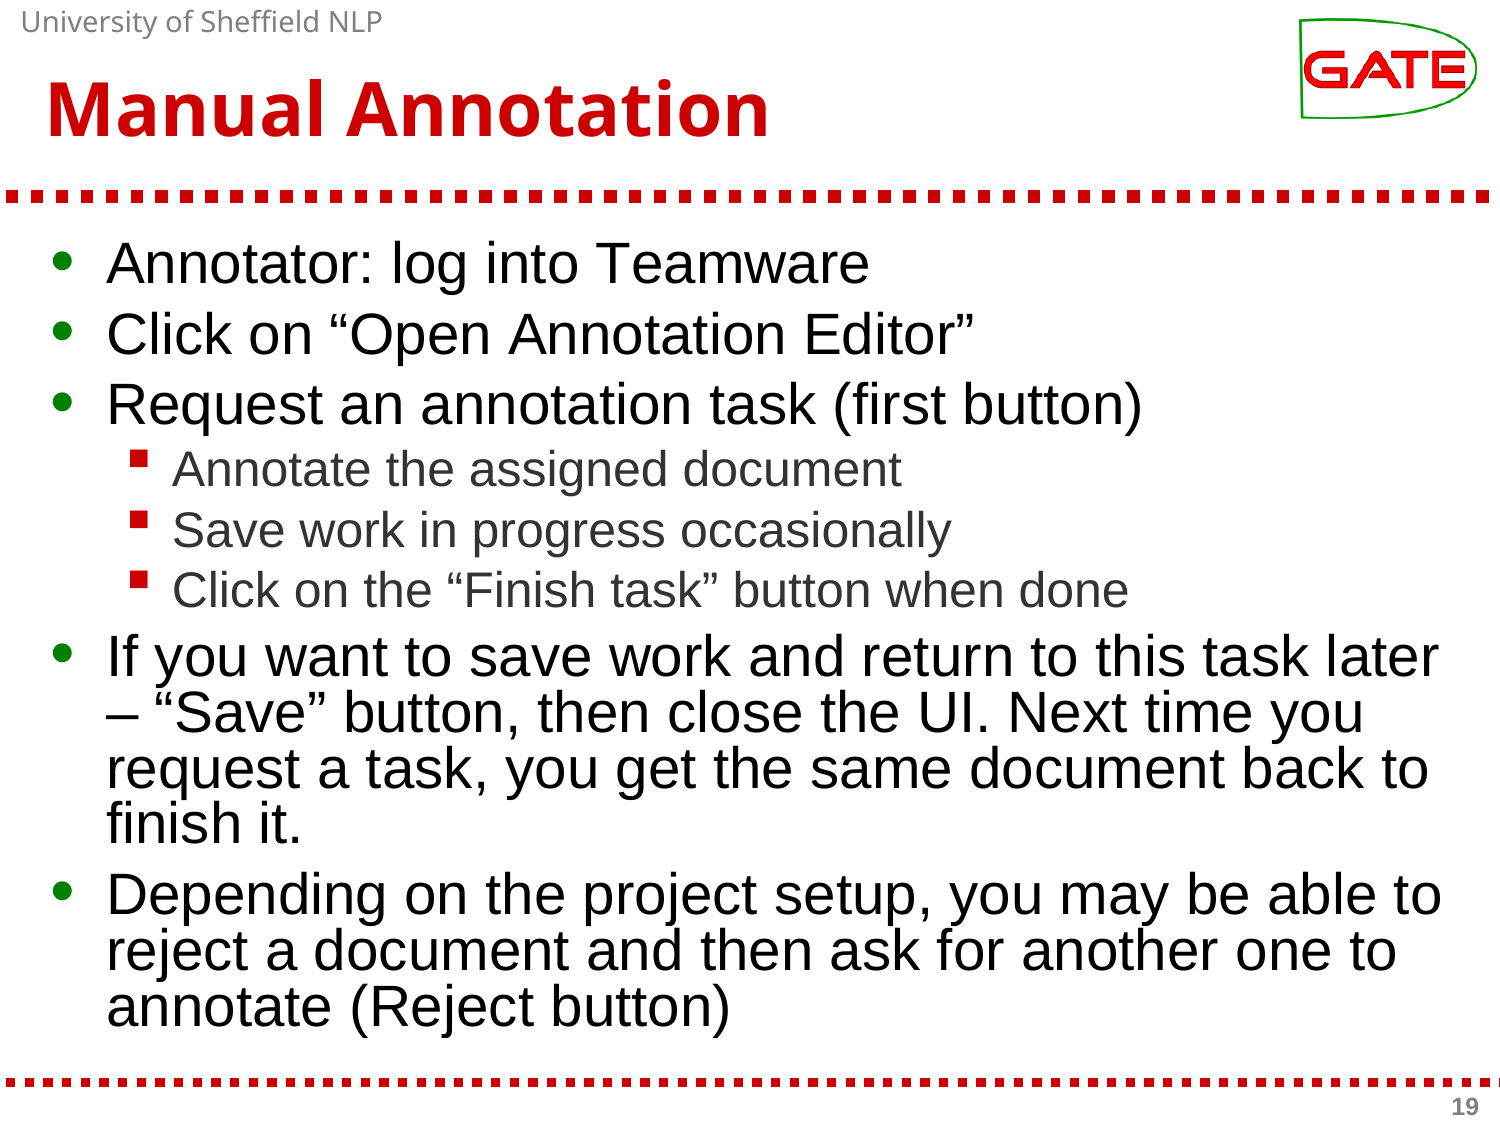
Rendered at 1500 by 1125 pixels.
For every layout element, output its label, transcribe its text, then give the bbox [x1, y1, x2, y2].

picture [1299, 18, 1477, 119]
title Manual Annotation [29, 53, 1188, 160]
text_box <number> [1144, 1082, 1495, 1125]
list Annotator: log into Teamware Click on “Open Annotation Editor” Request an annotation task (first button) Annotate the assigned document Save work in progress occasionally Click on the “Finish task” button when done If you want to save work and return to this task later – “Save” button, then close the UI. Next time you request a task, you get the same document back to finish it. Depending on the project setup, you may be able to reject a document and then ask for another one to annotate (Reject button) [35, 231, 1465, 1059]
